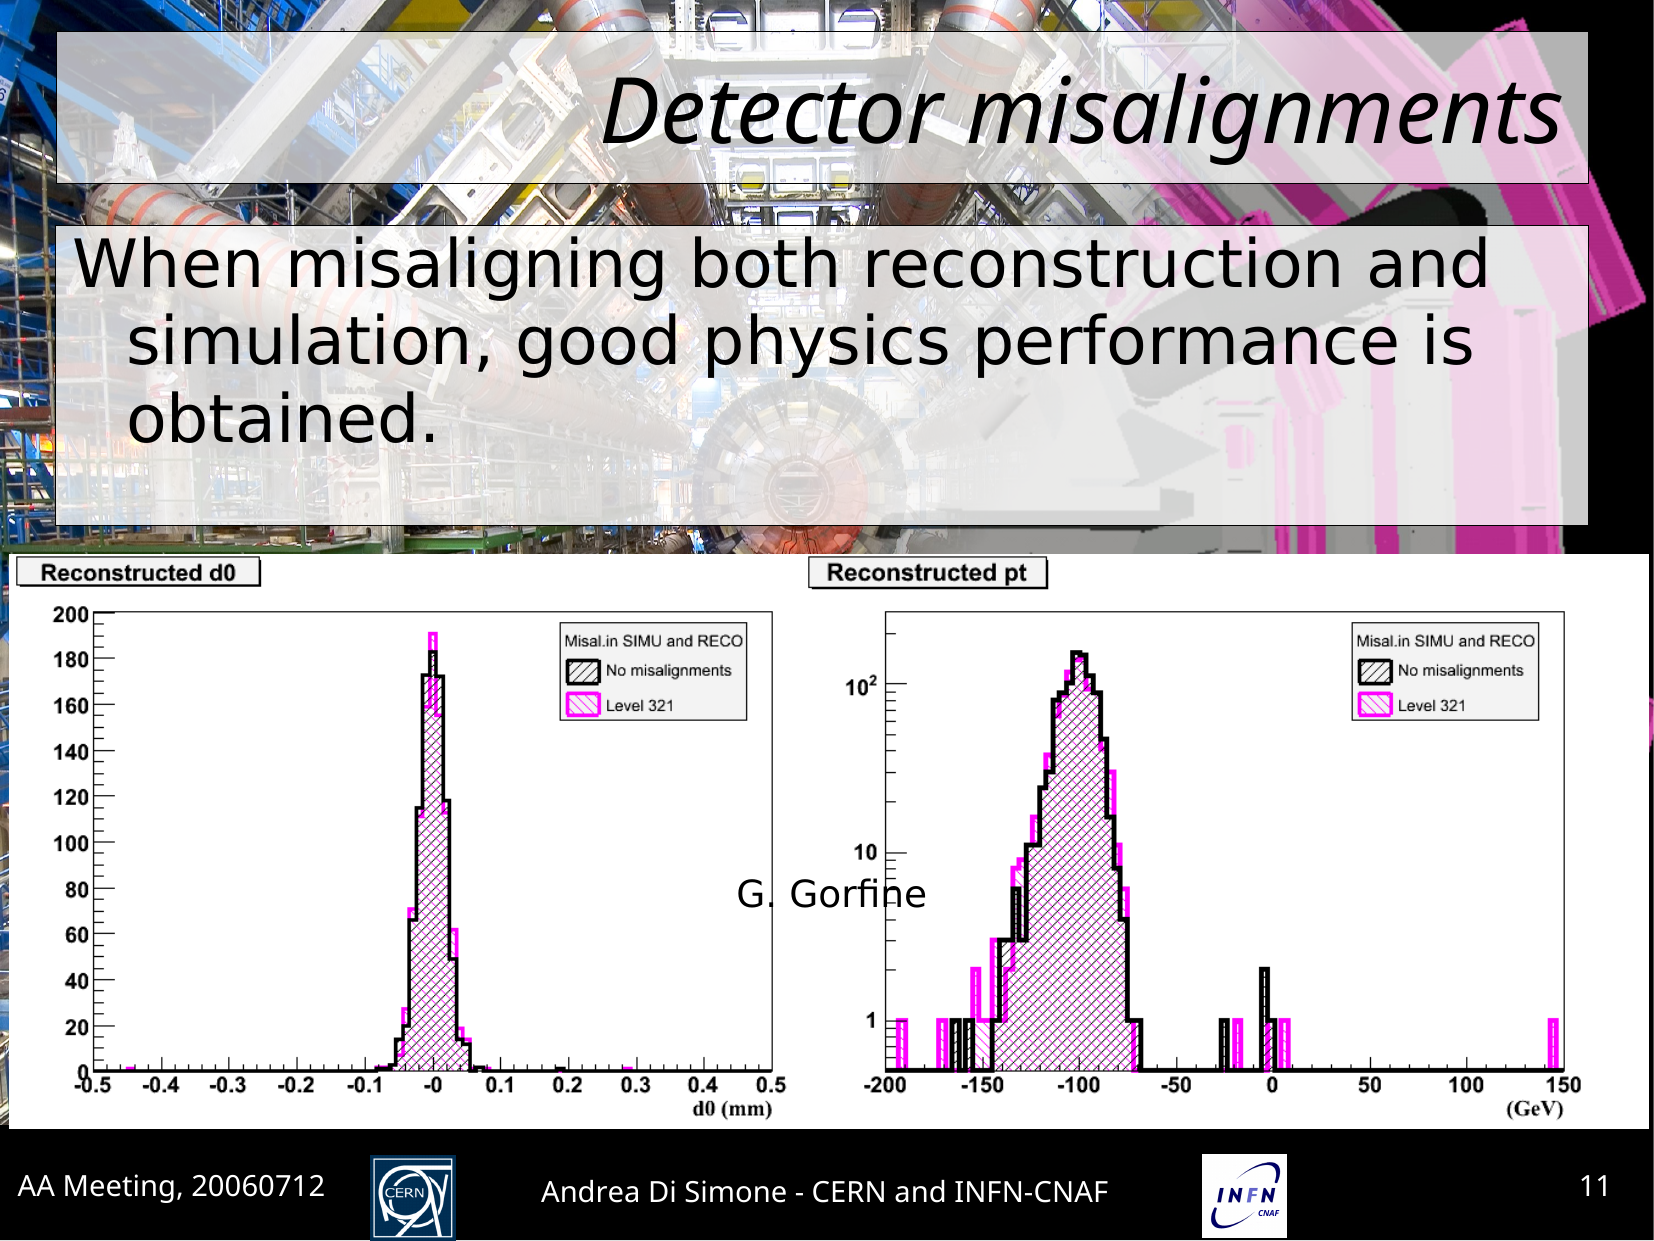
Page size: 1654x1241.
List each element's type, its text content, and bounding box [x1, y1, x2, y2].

picture [370, 1155, 456, 1241]
text_box G. Gorfine [721, 865, 938, 924]
picture [1202, 1154, 1287, 1238]
title Detector misalignments [56, 31, 1589, 184]
picture [0, 0, 1654, 1129]
list When misaligning both reconstruction and simulation, good physics performance is obtained. [55, 225, 1589, 526]
